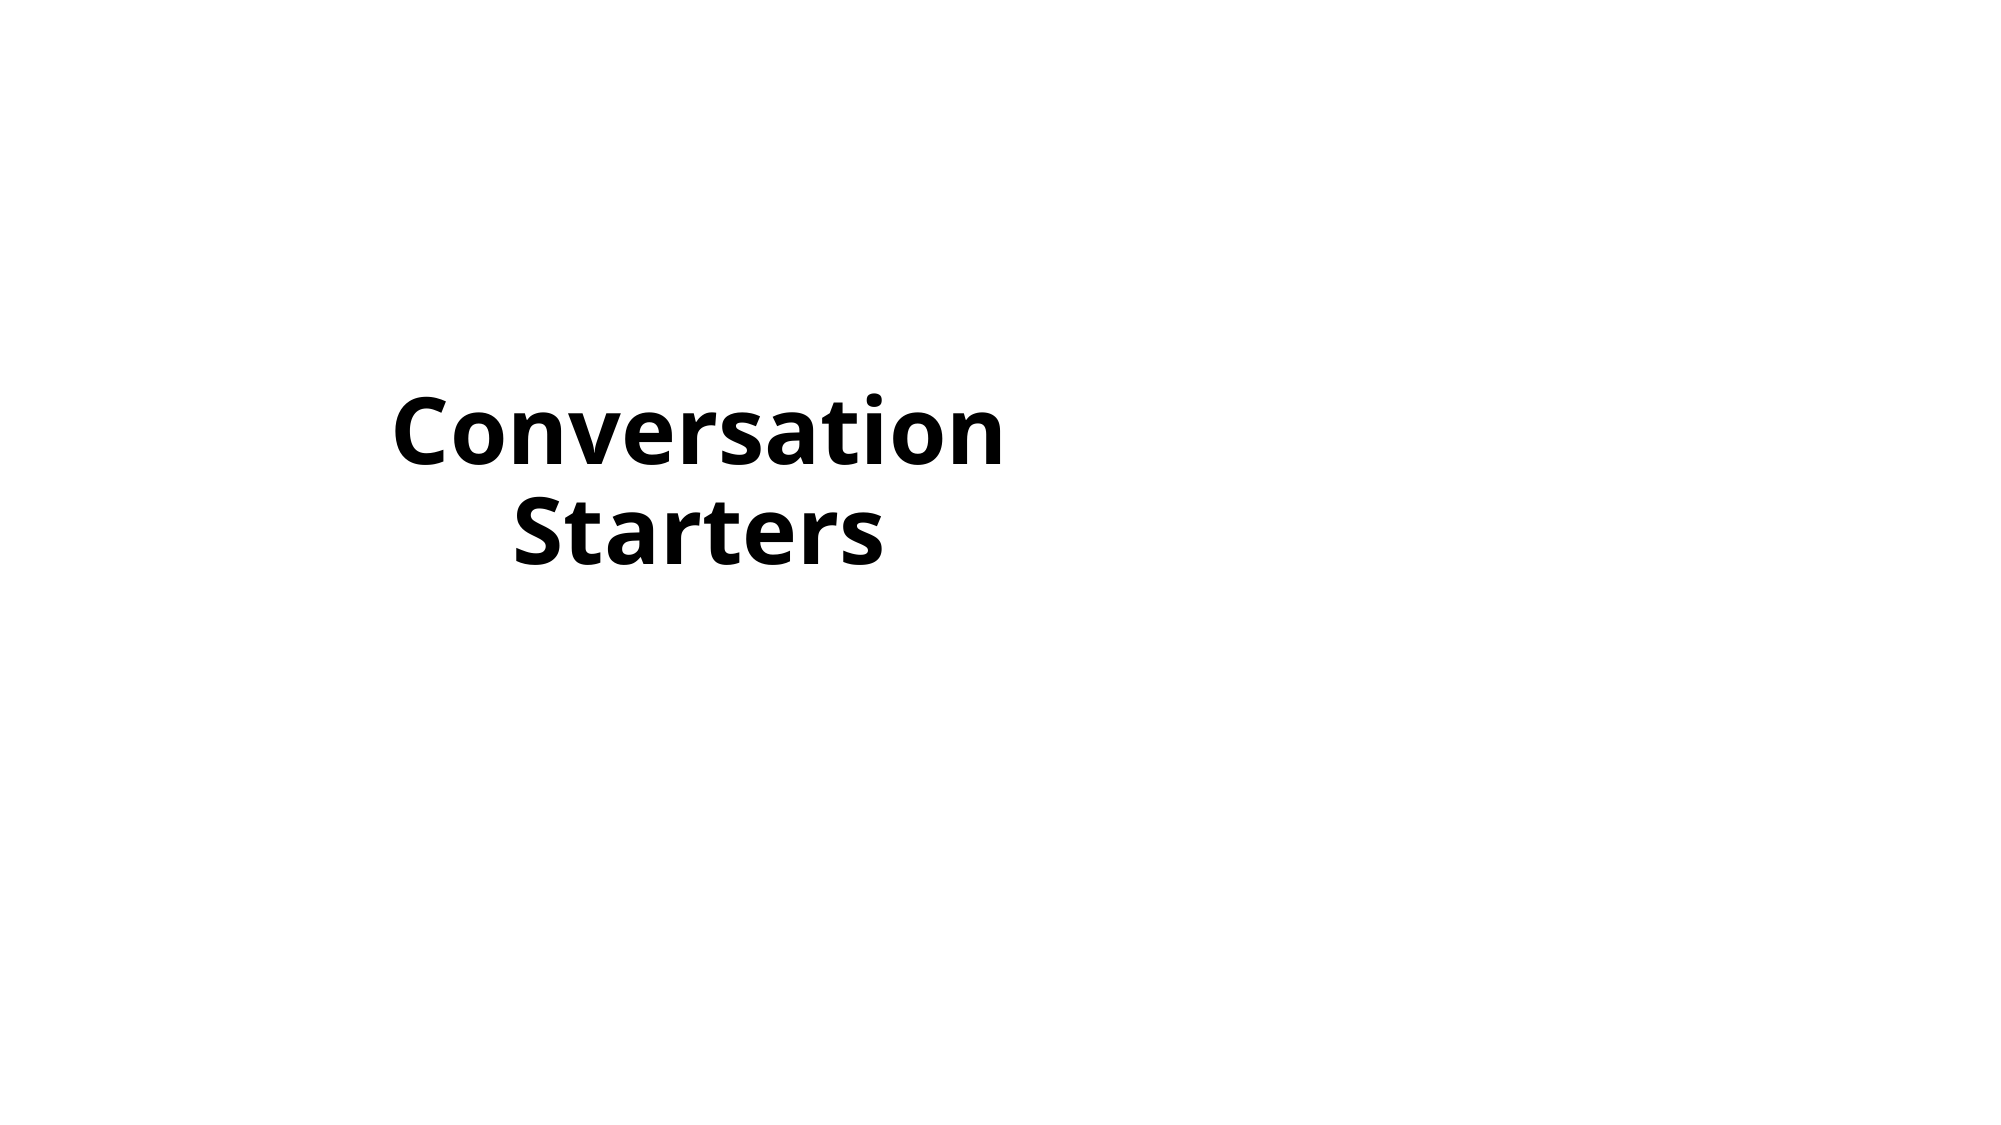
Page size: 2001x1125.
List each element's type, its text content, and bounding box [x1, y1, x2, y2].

title Conversation Starters [172, 375, 1227, 594]
